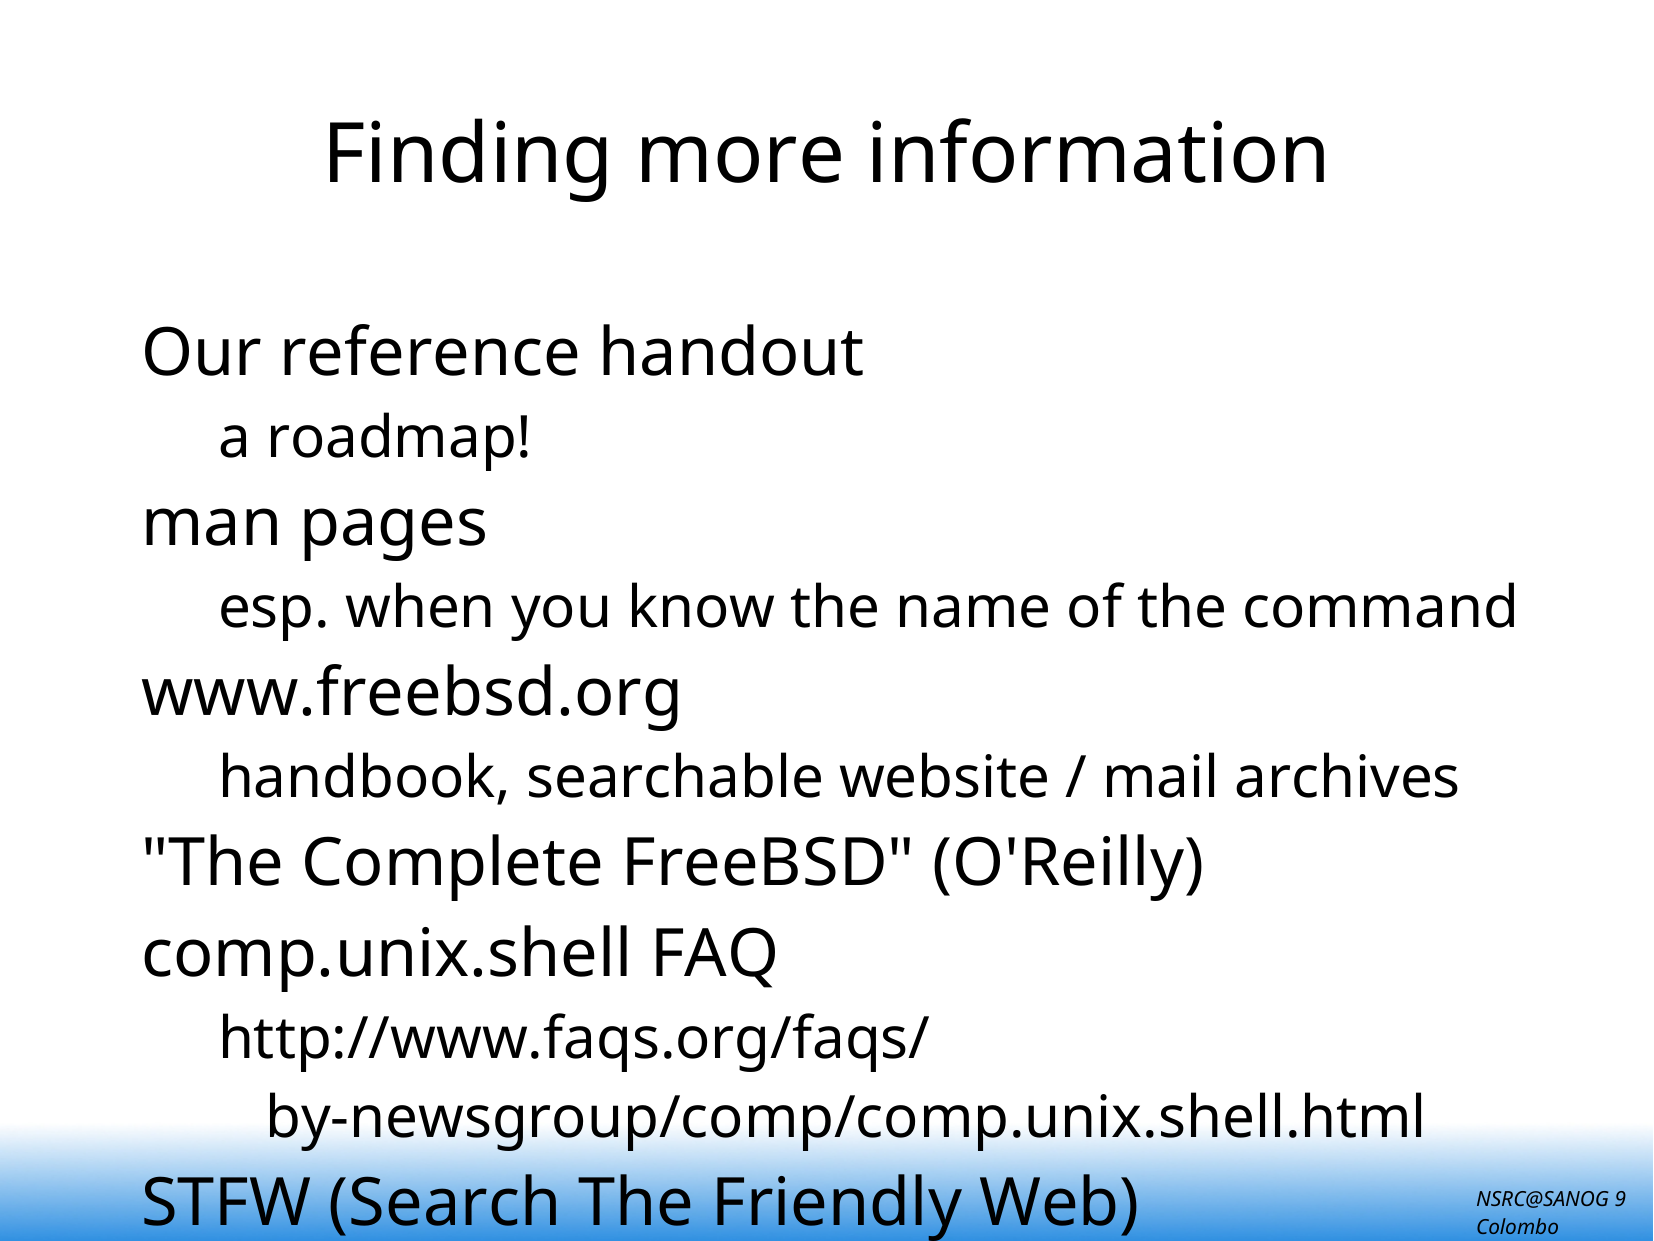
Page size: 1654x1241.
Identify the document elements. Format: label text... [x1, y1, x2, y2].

picture [1034, 1122, 1050, 1133]
picture [275, 1122, 292, 1133]
picture [983, 1122, 1000, 1133]
picture [633, 1122, 650, 1133]
picture [428, 1122, 433, 1132]
picture [892, 1122, 910, 1133]
picture [449, 1122, 454, 1131]
picture [501, 1122, 518, 1133]
title Finding more information [121, 46, 1534, 254]
picture [560, 1122, 578, 1133]
picture [313, 1122, 319, 1131]
picture [597, 1122, 613, 1133]
picture [808, 1122, 825, 1133]
picture [717, 1122, 735, 1133]
list Our reference handout a roadmap! man pages esp. when you know the name of the command www.freebsd.org handbook, searchable website / mail archives "The Complete FreeBSD" (O'Reilly) comp.unix.shell FAQ http://www.faqs.org/faqs/ by-newsgroup/comp/comp.unix.shell.html STFW (Search The Friendly Web) [123, 304, 1563, 1115]
picture [0, 1122, 1653, 1241]
